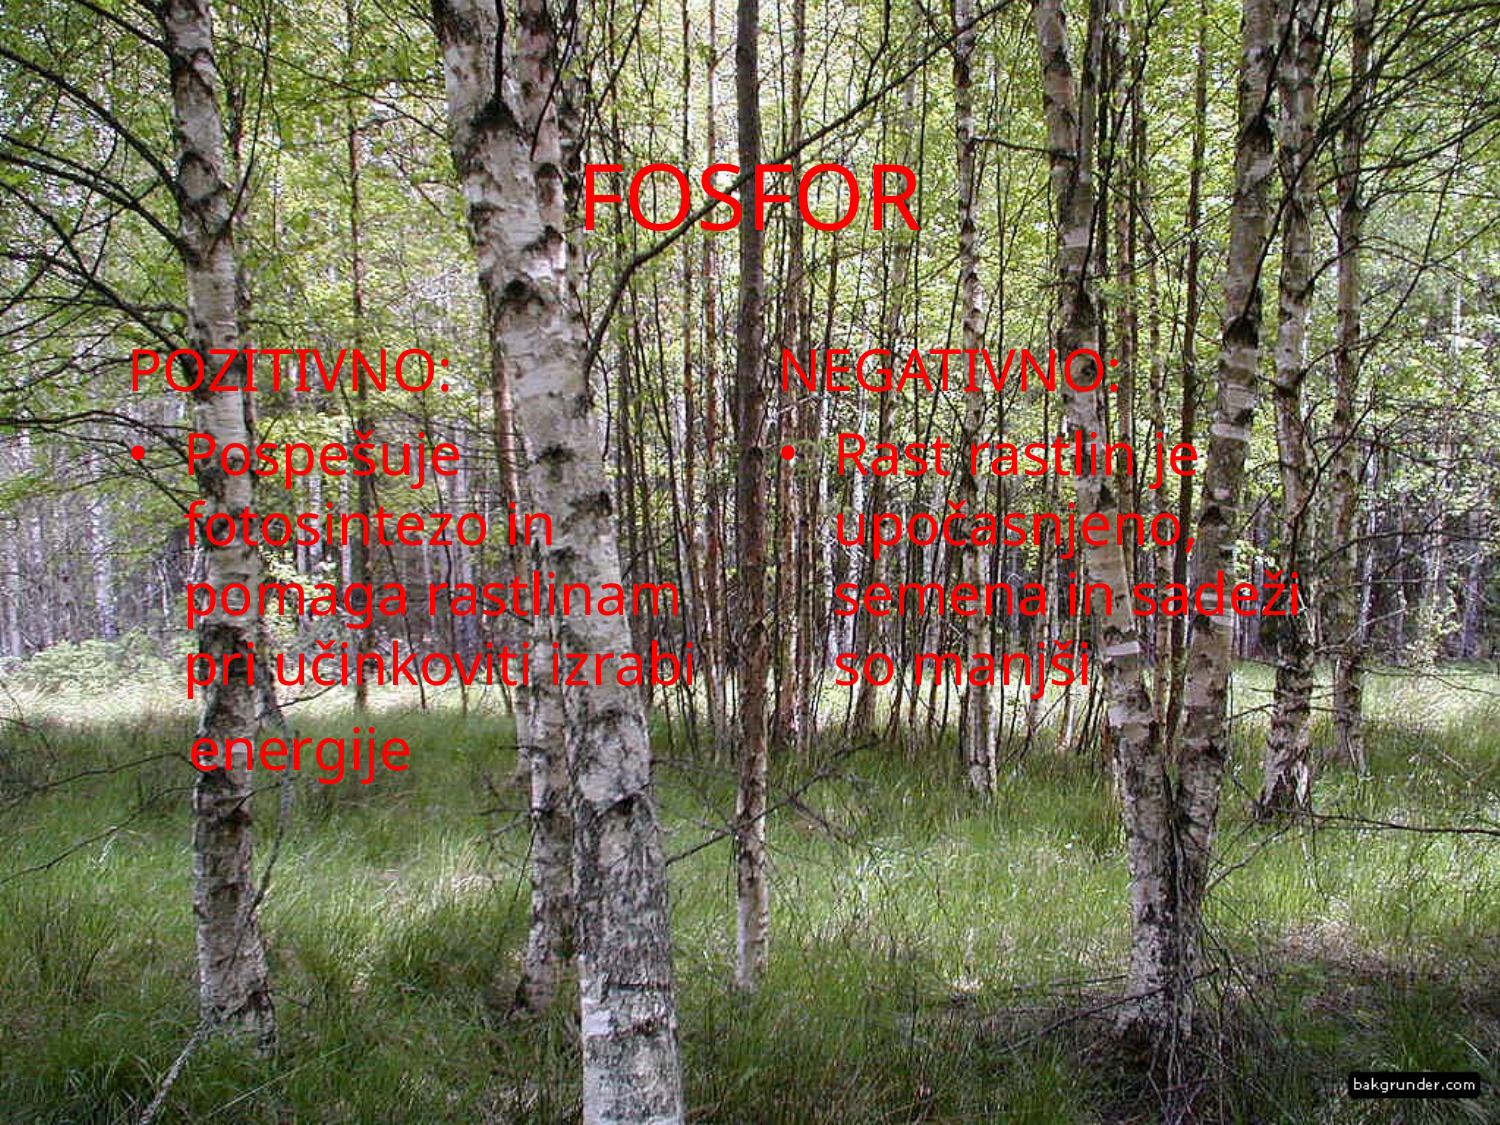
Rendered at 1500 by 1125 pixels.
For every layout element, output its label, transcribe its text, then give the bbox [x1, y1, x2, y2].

list NEGATIVNO: Rast rastlin je upočasnjeno, semena in sadeži so manjši [762, 324, 1388, 1000]
picture [0, 0, 1500, 1125]
title FOSFOR [112, 99, 1388, 288]
list POZITIVNO: Pospešuje fotosintezo in pomaga rastlinam pri učinkoviti izrabi energije [112, 324, 738, 1000]
